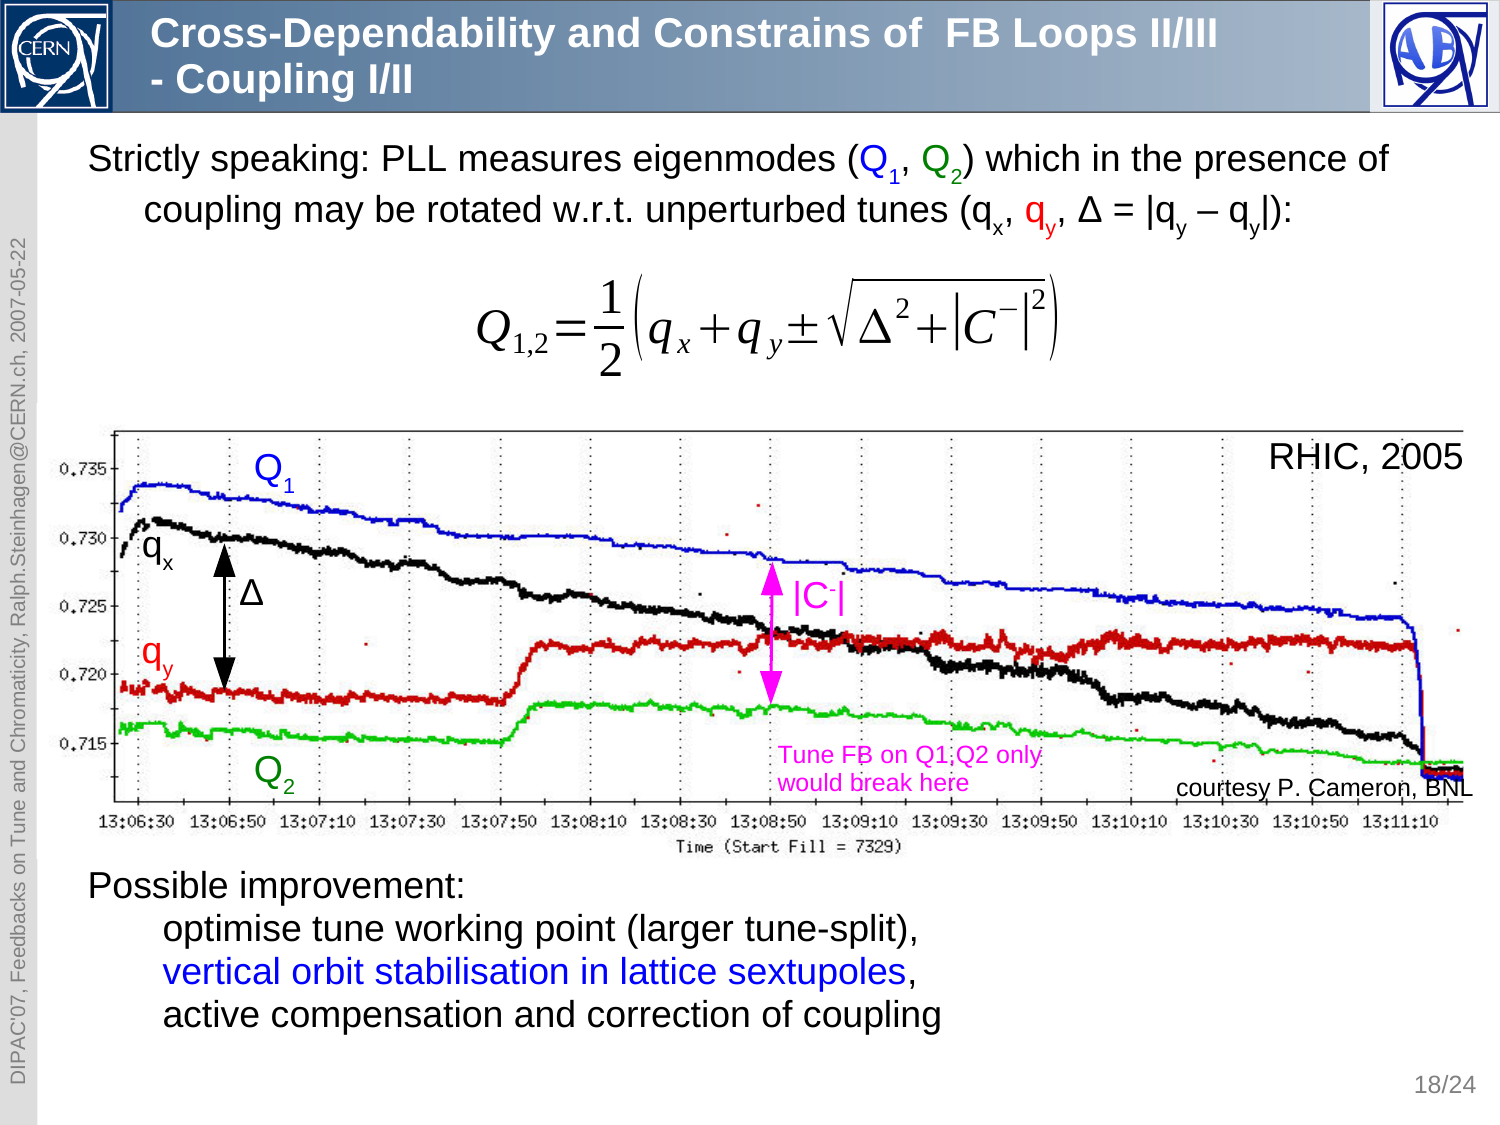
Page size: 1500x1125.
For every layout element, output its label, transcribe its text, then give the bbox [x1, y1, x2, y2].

picture [36, 403, 1464, 859]
list Strictly speaking: PLL measures eigenmodes (Q1, Q2) which in the presence of coupling may be rotated w.r.t. unperturbed tunes (qx, qy, Δ = |qy – qy|): Possible improvement: optimise tune working point (larger tune-split), vertical orbit stabilisation in lattice sextupoles, active compensation and correction of coupling [87, 137, 1438, 403]
list Strictly speaking: PLL measures eigenmodes (Q1, Q2) which in the presence of coupling may be rotated w.r.t. unperturbed tunes (qx, qy, Δ = |qy – qy|): Possible improvement: optimise tune working point (larger tune-split), vertical orbit stabilisation in lattice sextupoles, active compensation and correction of coupling [87, 859, 1438, 1036]
text_box Δ [224, 564, 280, 622]
title Cross-Dependability and Constrains of FB Loops II/III - Coupling I/II [150, 7, 1241, 106]
text_box qy [126, 622, 189, 689]
text_box Q1 [239, 439, 310, 506]
picture [0, 0, 113, 113]
text_box courtesy P. Cameron, BNL [1161, 765, 1484, 809]
picture [1382, 1, 1489, 108]
chart [462, 269, 1074, 388]
text_box RHIC, 2005 [1253, 428, 1479, 485]
text_box Tune FB on Q1,Q2 only would break here [762, 733, 1052, 805]
text_box qx [127, 516, 189, 582]
text_box |C-| [777, 567, 861, 625]
text_box Q2 [239, 740, 310, 807]
